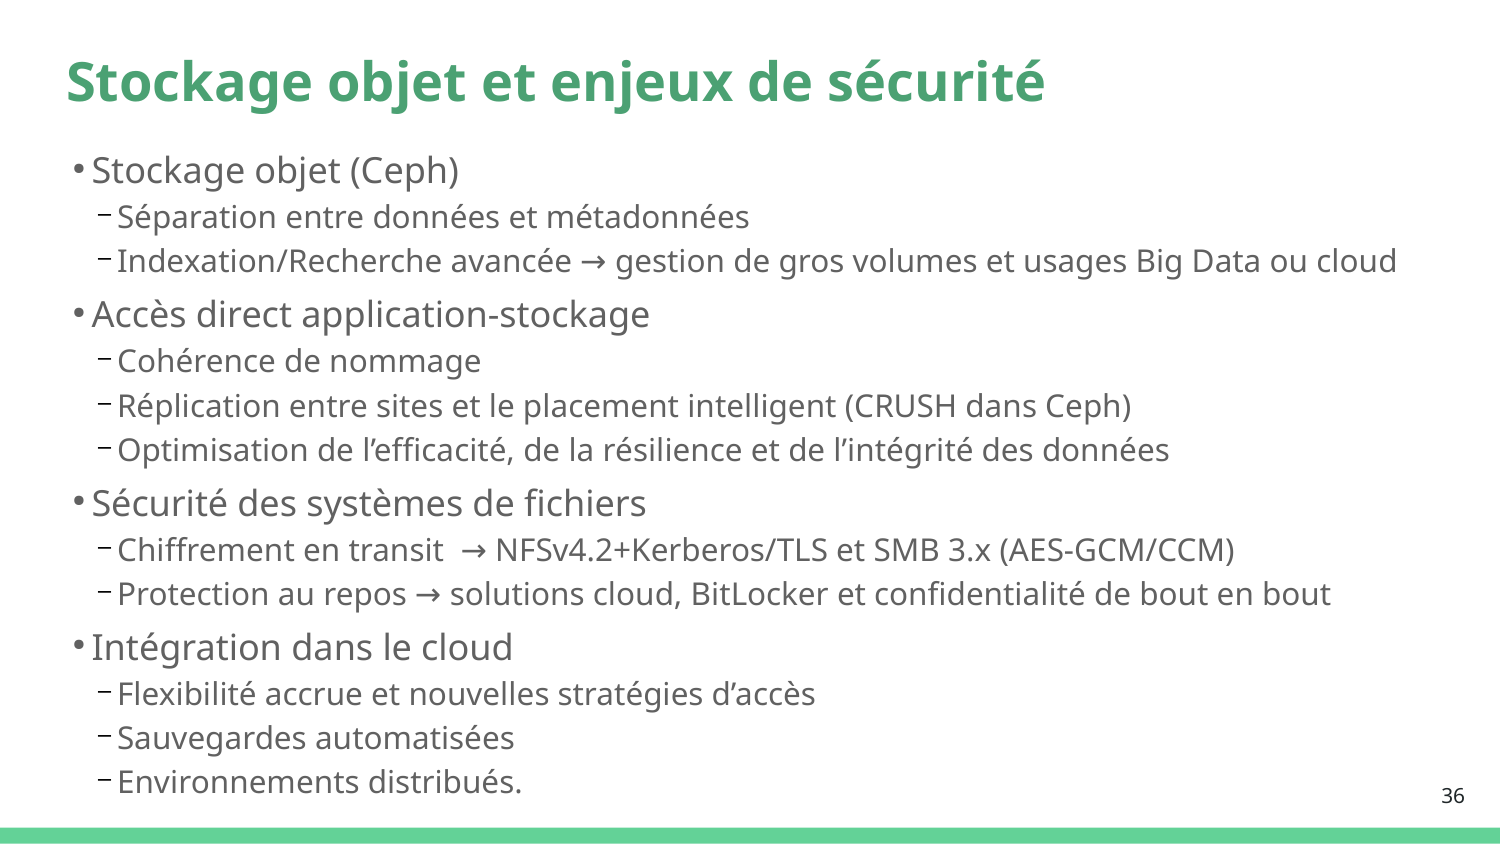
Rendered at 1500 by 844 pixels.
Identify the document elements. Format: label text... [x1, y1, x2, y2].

title Stockage objet et enjeux de sécurité [51, 23, 1449, 117]
list Stockage objet (Ceph) Séparation entre données et métadonnées Indexation/Recherche avancée → gestion de gros volumes et usages Big Data ou cloud Accès direct application-stockage Cohérence de nommage Réplication entre sites et le placement intelligent (CRUSH dans Ceph) Optimisation de l’efficacité, de la résilience et de l’intégrité des données Sécurité des systèmes de fichiers Chiffrement en transit → NFSv4.2+Kerberos/TLS et SMB 3.x (AES-GCM/CCM) Protection au repos → solutions cloud, BitLocker et confidentialité de bout en bout Intégration dans le cloud Flexibilité accrue et nouvelles stratégies d’accès Sauvegardes automatisées Environnements distribués. [51, 126, 1418, 836]
slide_number <numéro> [1389, 764, 1480, 830]
